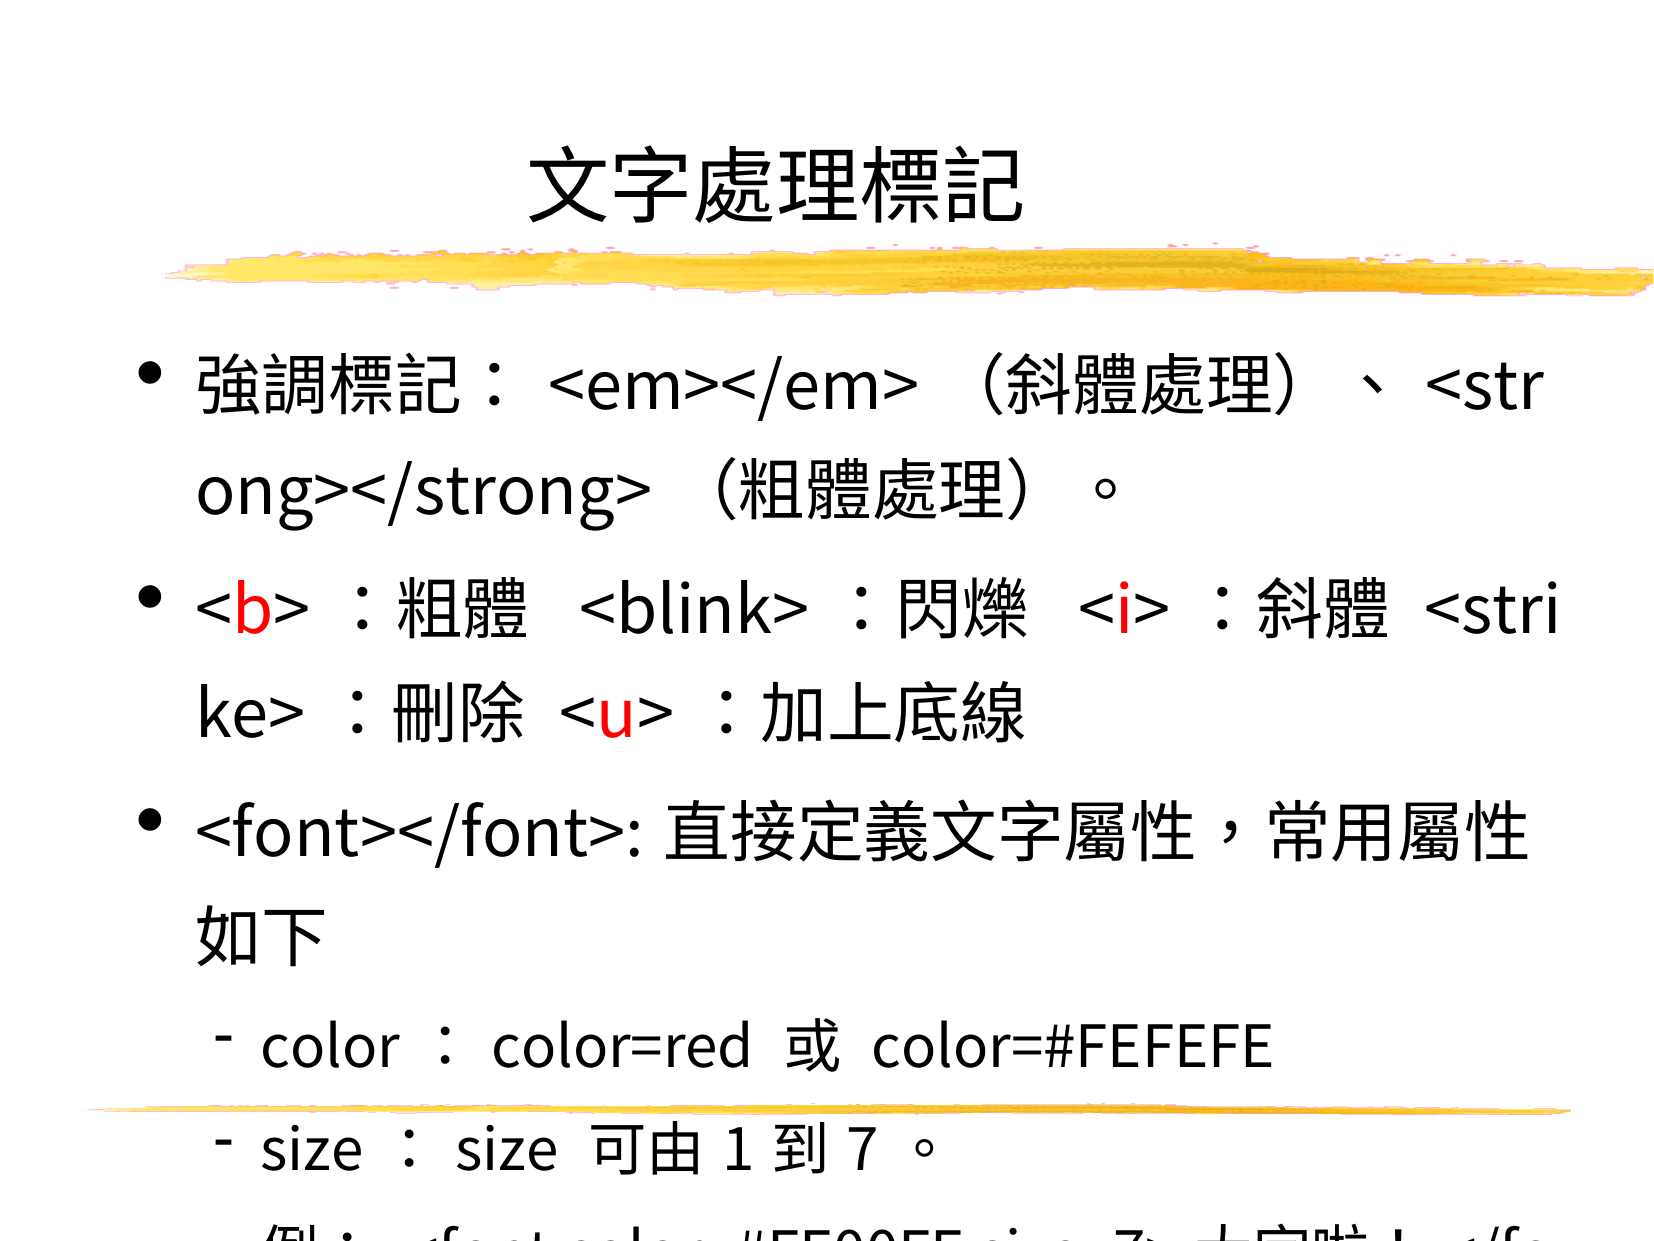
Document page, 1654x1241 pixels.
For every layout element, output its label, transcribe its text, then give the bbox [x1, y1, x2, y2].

picture [82, 1102, 1571, 1117]
list 強調標記：<em></em>（斜體處理）、<strong></strong>（粗體處理）。 <b>：粗體 <blink>：閃爍 <i>：斜體 <strike>：刪除 <u>：加上底線 <font></font>:直接定義文字屬性，常用屬性如下 color：color=red 或 color=#FEFEFE size：size 可由1到7。 例： <font color=#FE00FE size=7>大字啦！</font> [124, 316, 1599, 1109]
picture [165, 237, 1654, 308]
title 文字處理標記 [73, 41, 1479, 249]
